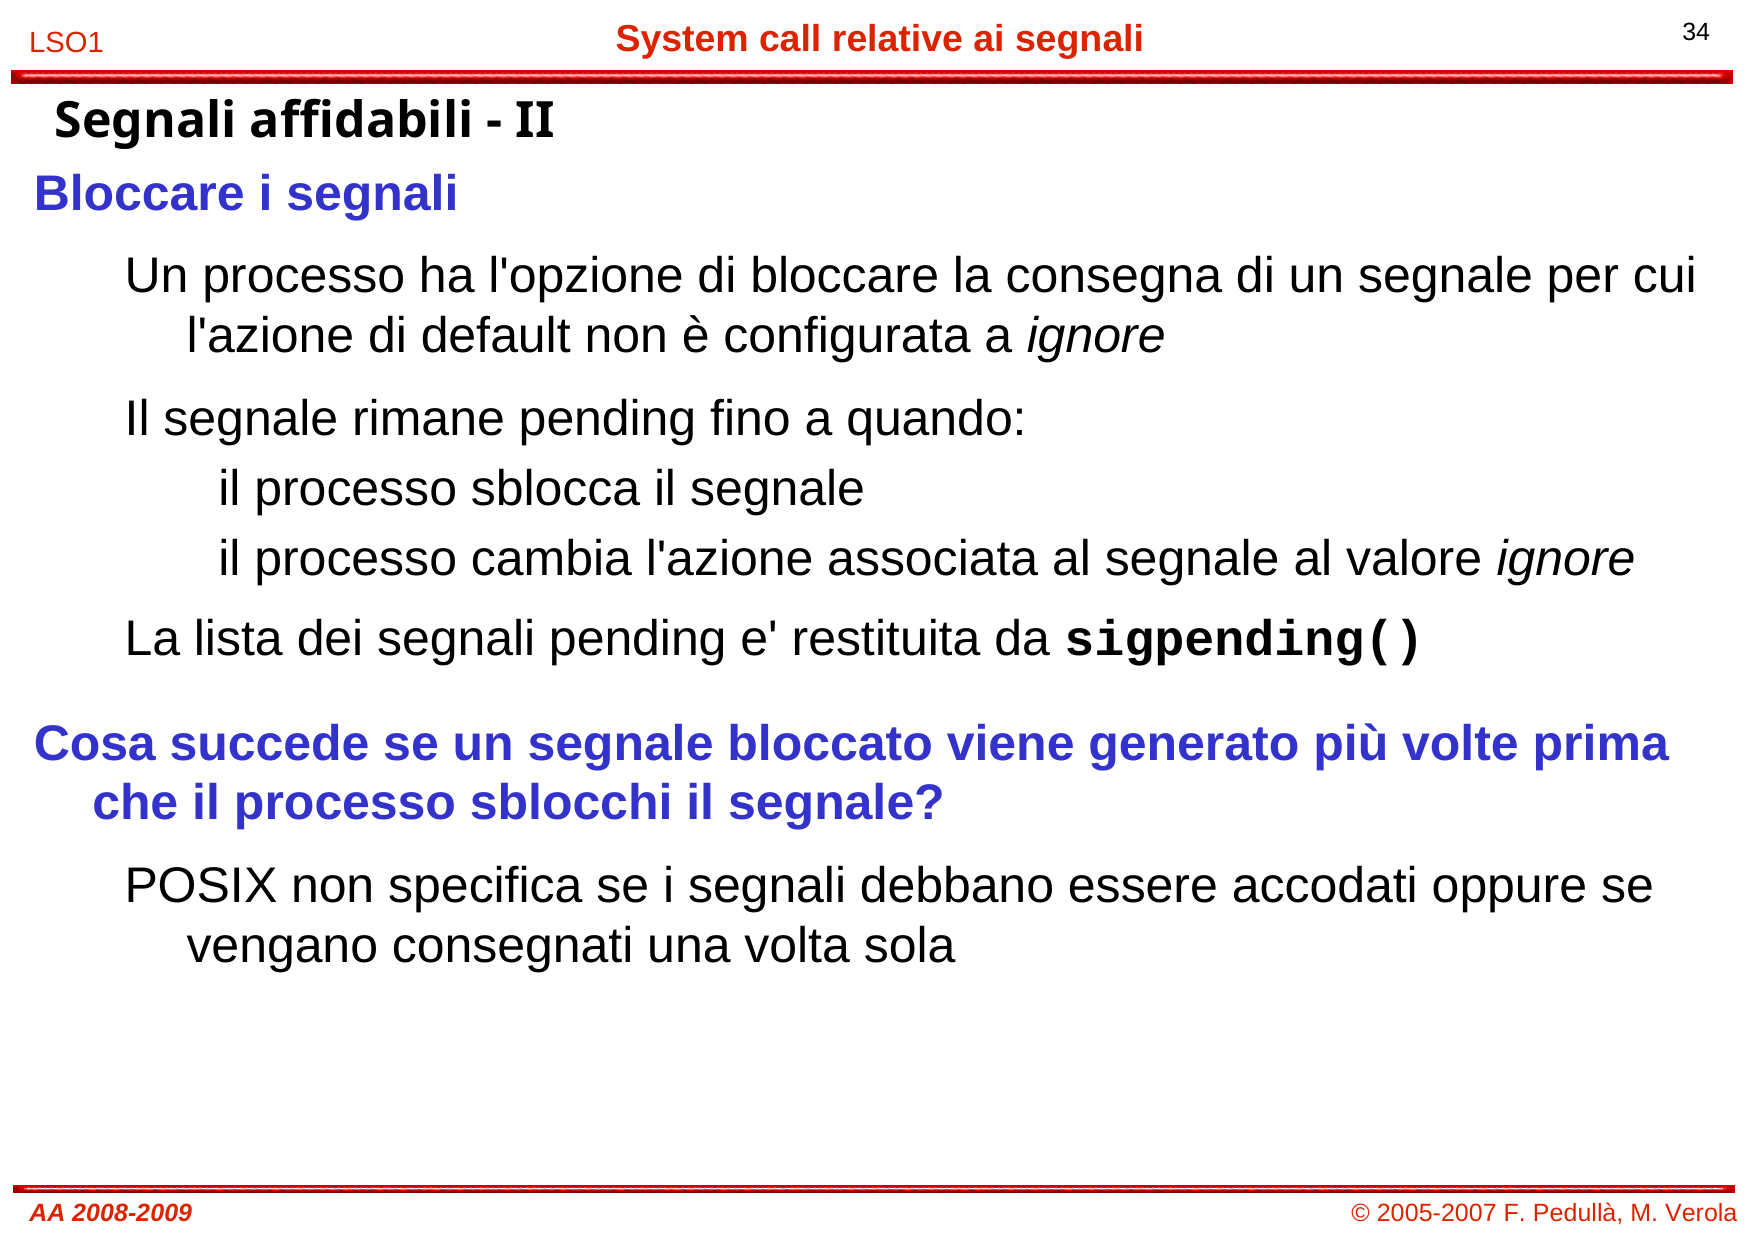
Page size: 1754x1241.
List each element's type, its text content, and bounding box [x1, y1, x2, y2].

picture [11, 70, 1733, 84]
list Bloccare i segnali Un processo ha l'opzione di bloccare la consegna di un segnale per cui l'azione di default non è configurata a ignore Il segnale rimane pending fino a quando: il processo sblocca il segnale il processo cambia l'azione associata al segnale al valore ignore La lista dei segnali pending e' restituita da sigpending() Cosa succede se un segnale bloccato viene generato più volte prima che il processo sblocchi il segnale? POSIX non specifica se i segnali debbano essere accodati oppure se vengano consegnati una volta sola [16, 153, 1739, 1175]
picture [13, 1185, 1735, 1193]
title Segnali affidabili - II [40, 72, 1714, 153]
